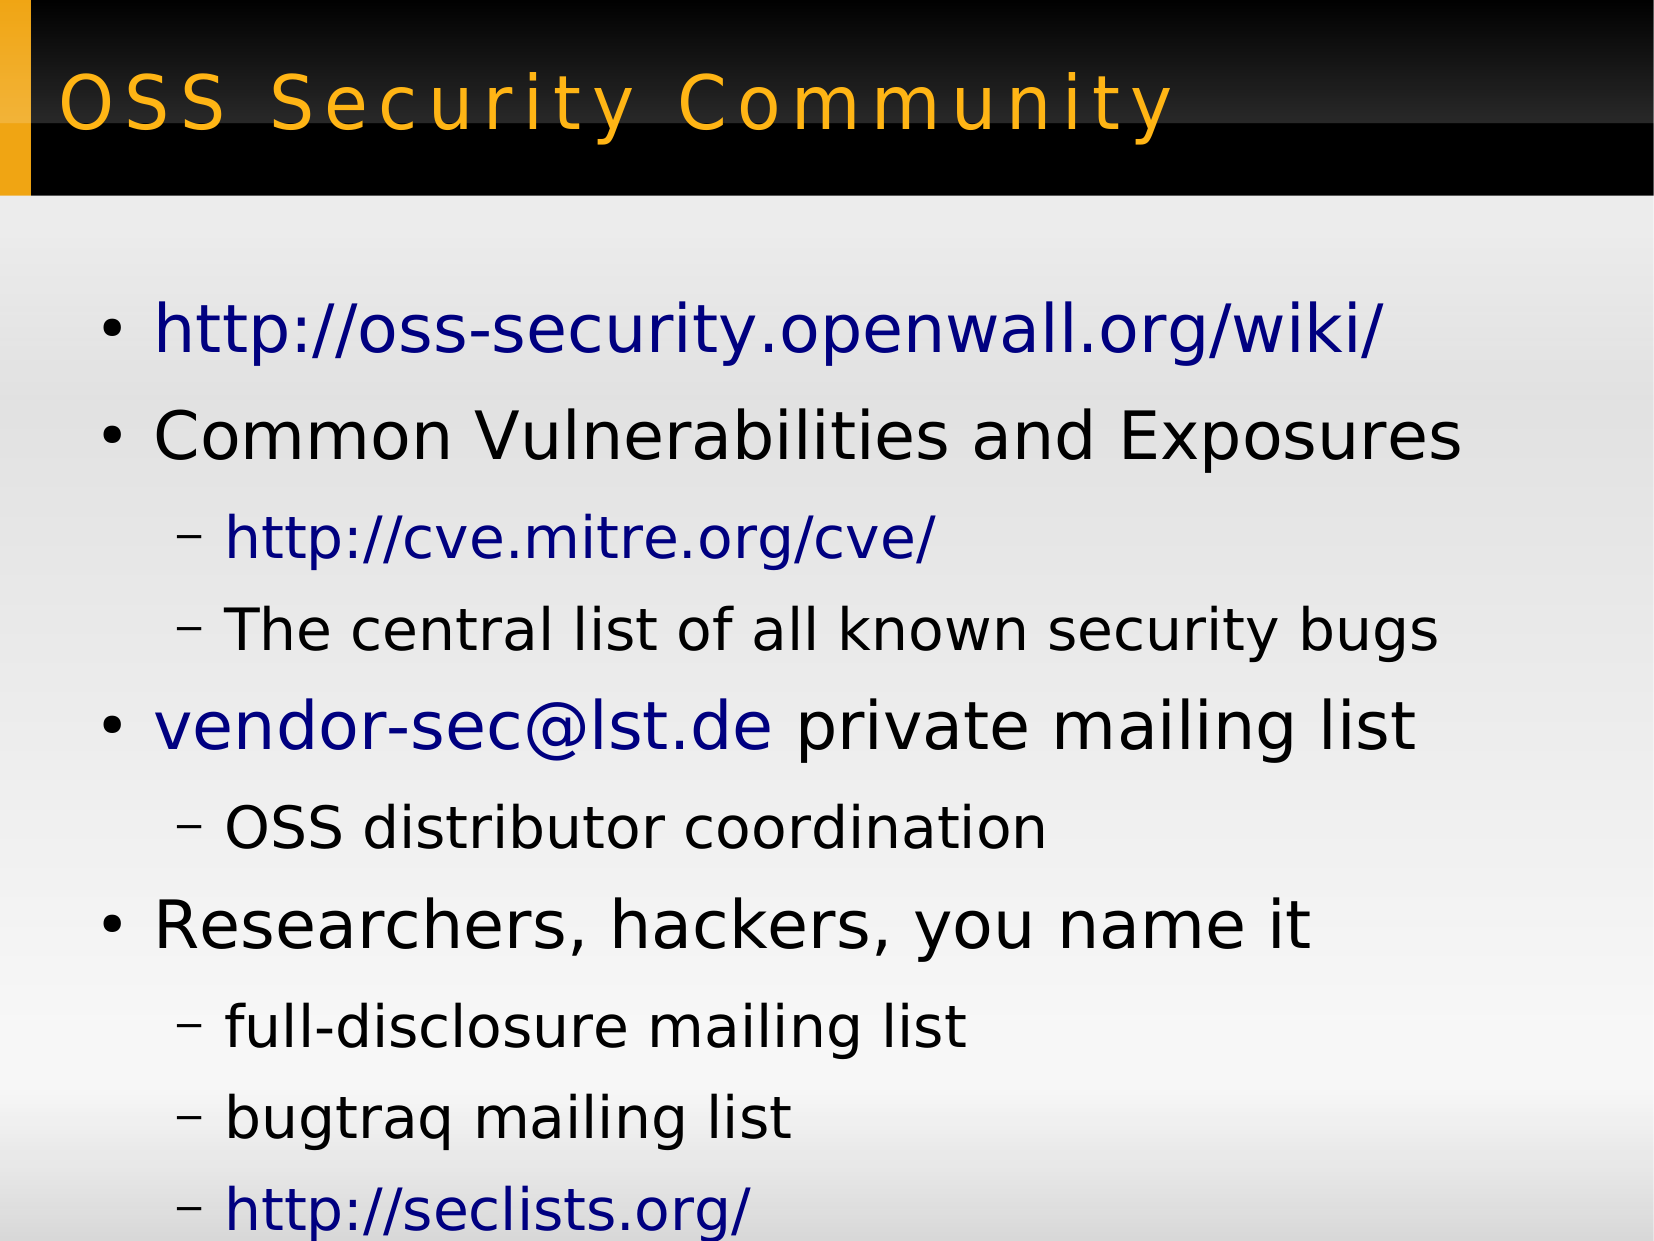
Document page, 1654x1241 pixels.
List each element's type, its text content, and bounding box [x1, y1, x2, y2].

list http://oss-security.openwall.org/wiki/ Common Vulnerabilities and Exposures http://cve.mitre.org/cve/ The central list of all known security bugs vendor-sec@lst.de private mailing list OSS distributor coordination Researchers, hackers, you name it full-disclosure mailing list bugtraq mailing list http://seclists.org/ [82, 290, 1571, 1241]
title OSS Security Community [59, 29, 1270, 178]
picture [0, 0, 1654, 1241]
